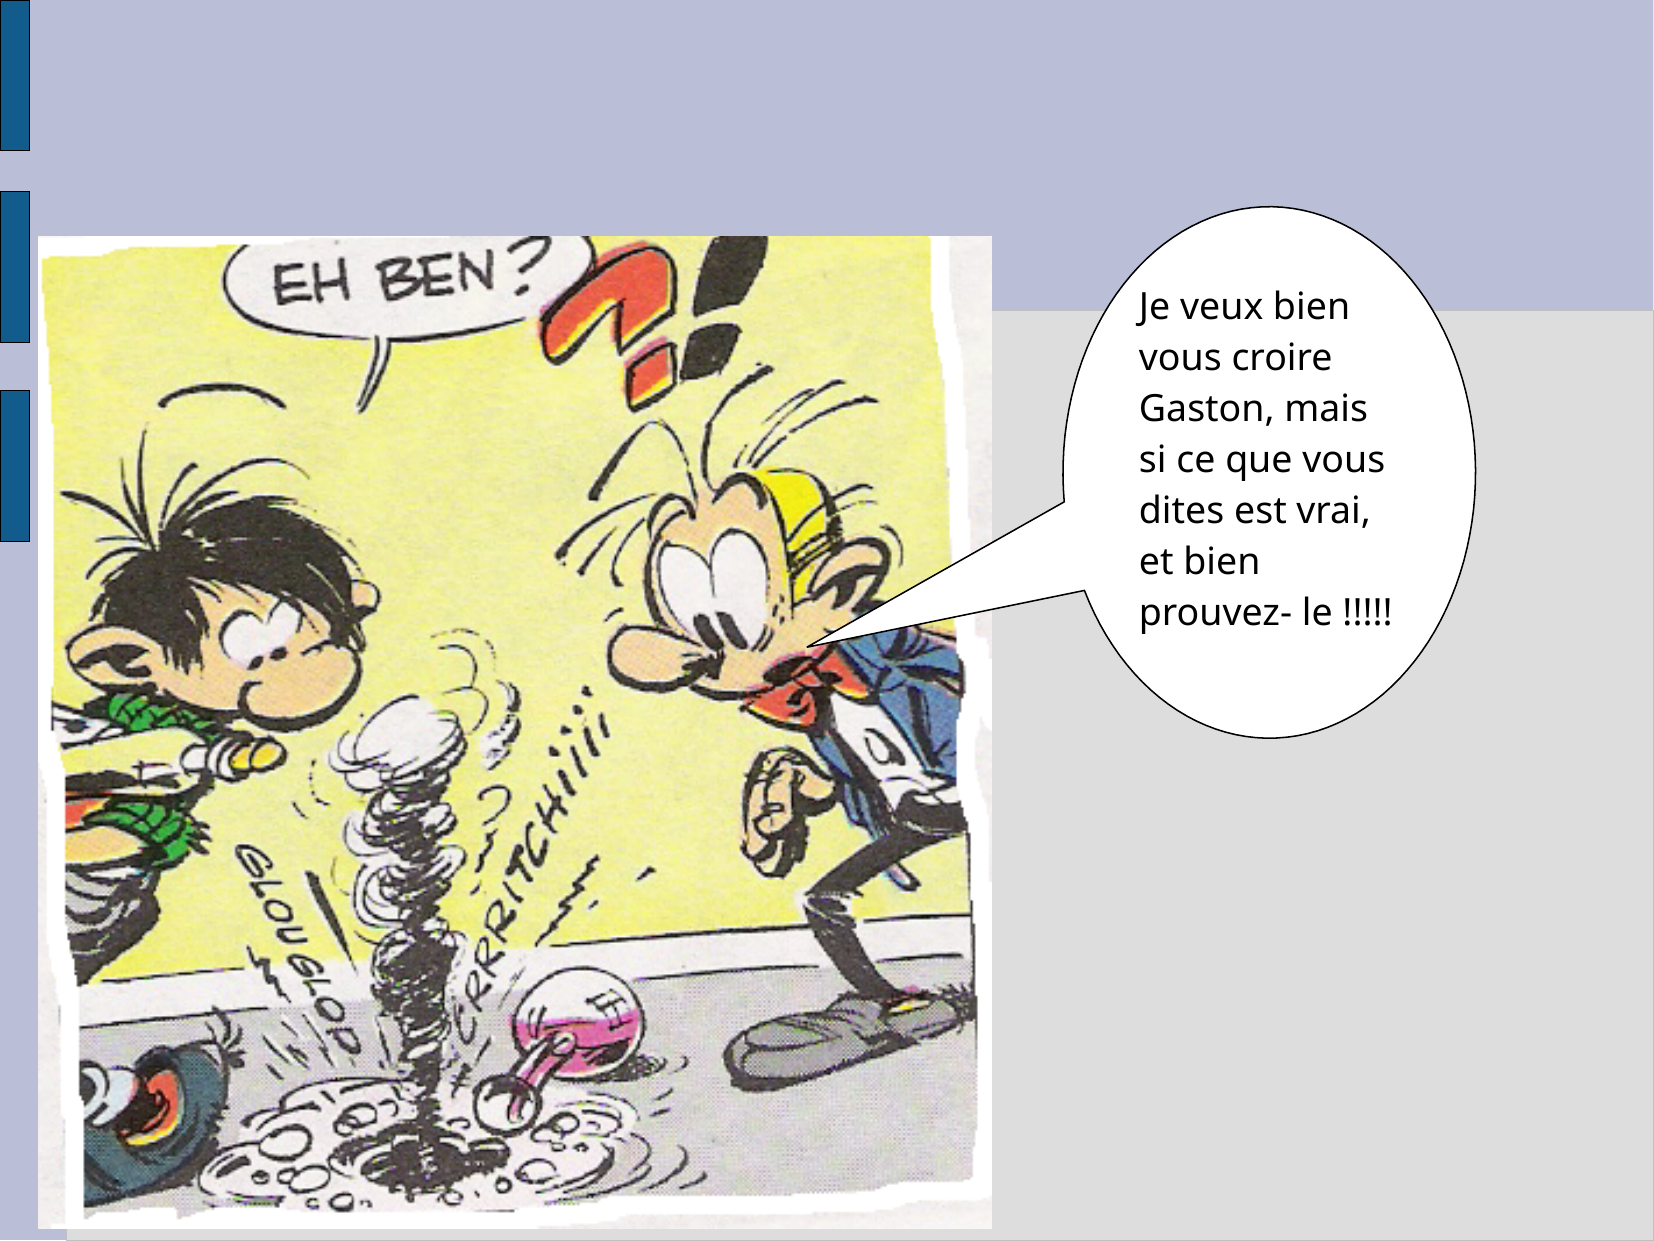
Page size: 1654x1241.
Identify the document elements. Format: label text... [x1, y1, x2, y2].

text_box [1173, 206, 1365, 237]
text_box [1140, 680, 1399, 739]
text_box [806, 285, 1123, 660]
picture [38, 236, 992, 1229]
text_box [1415, 284, 1476, 661]
text_box Je veux bien vous croire Gaston, mais si ce que vous dites est vrai, et bien prouvez- le !!!!! [1123, 237, 1415, 680]
